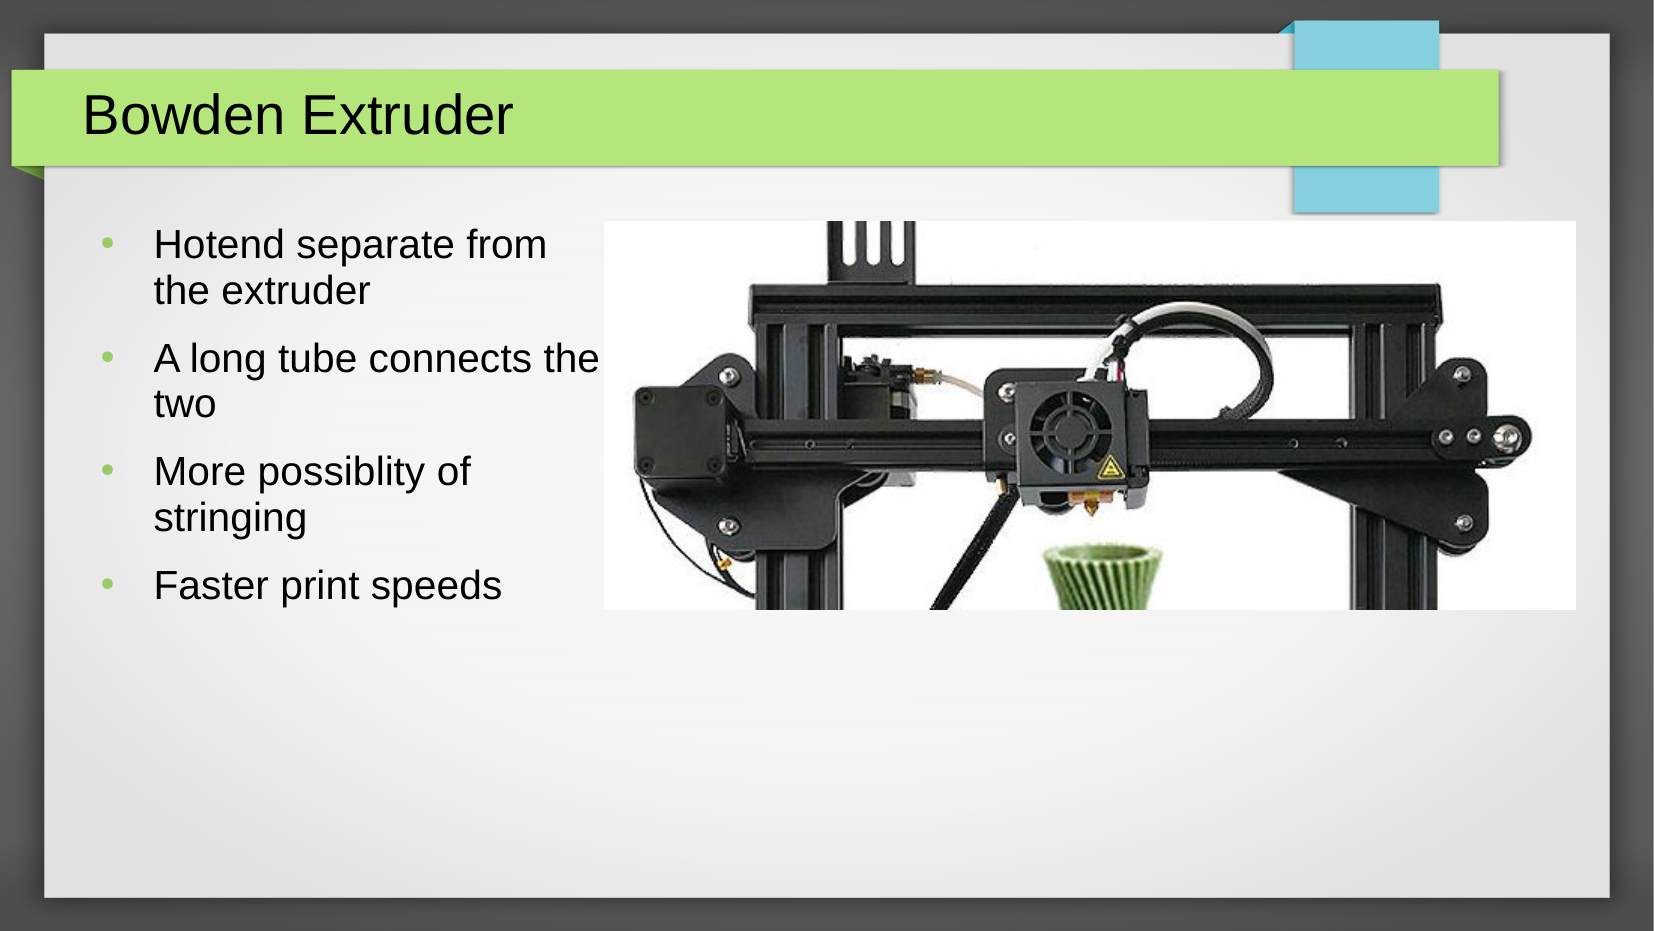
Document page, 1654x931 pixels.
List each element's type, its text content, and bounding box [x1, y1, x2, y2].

list Hotend separate from the extruder A long tube connects the two More possiblity of stringing Faster print speeds [82, 221, 616, 761]
picture [0, 0, 1654, 931]
title Bowden Extruder [82, 70, 1264, 160]
